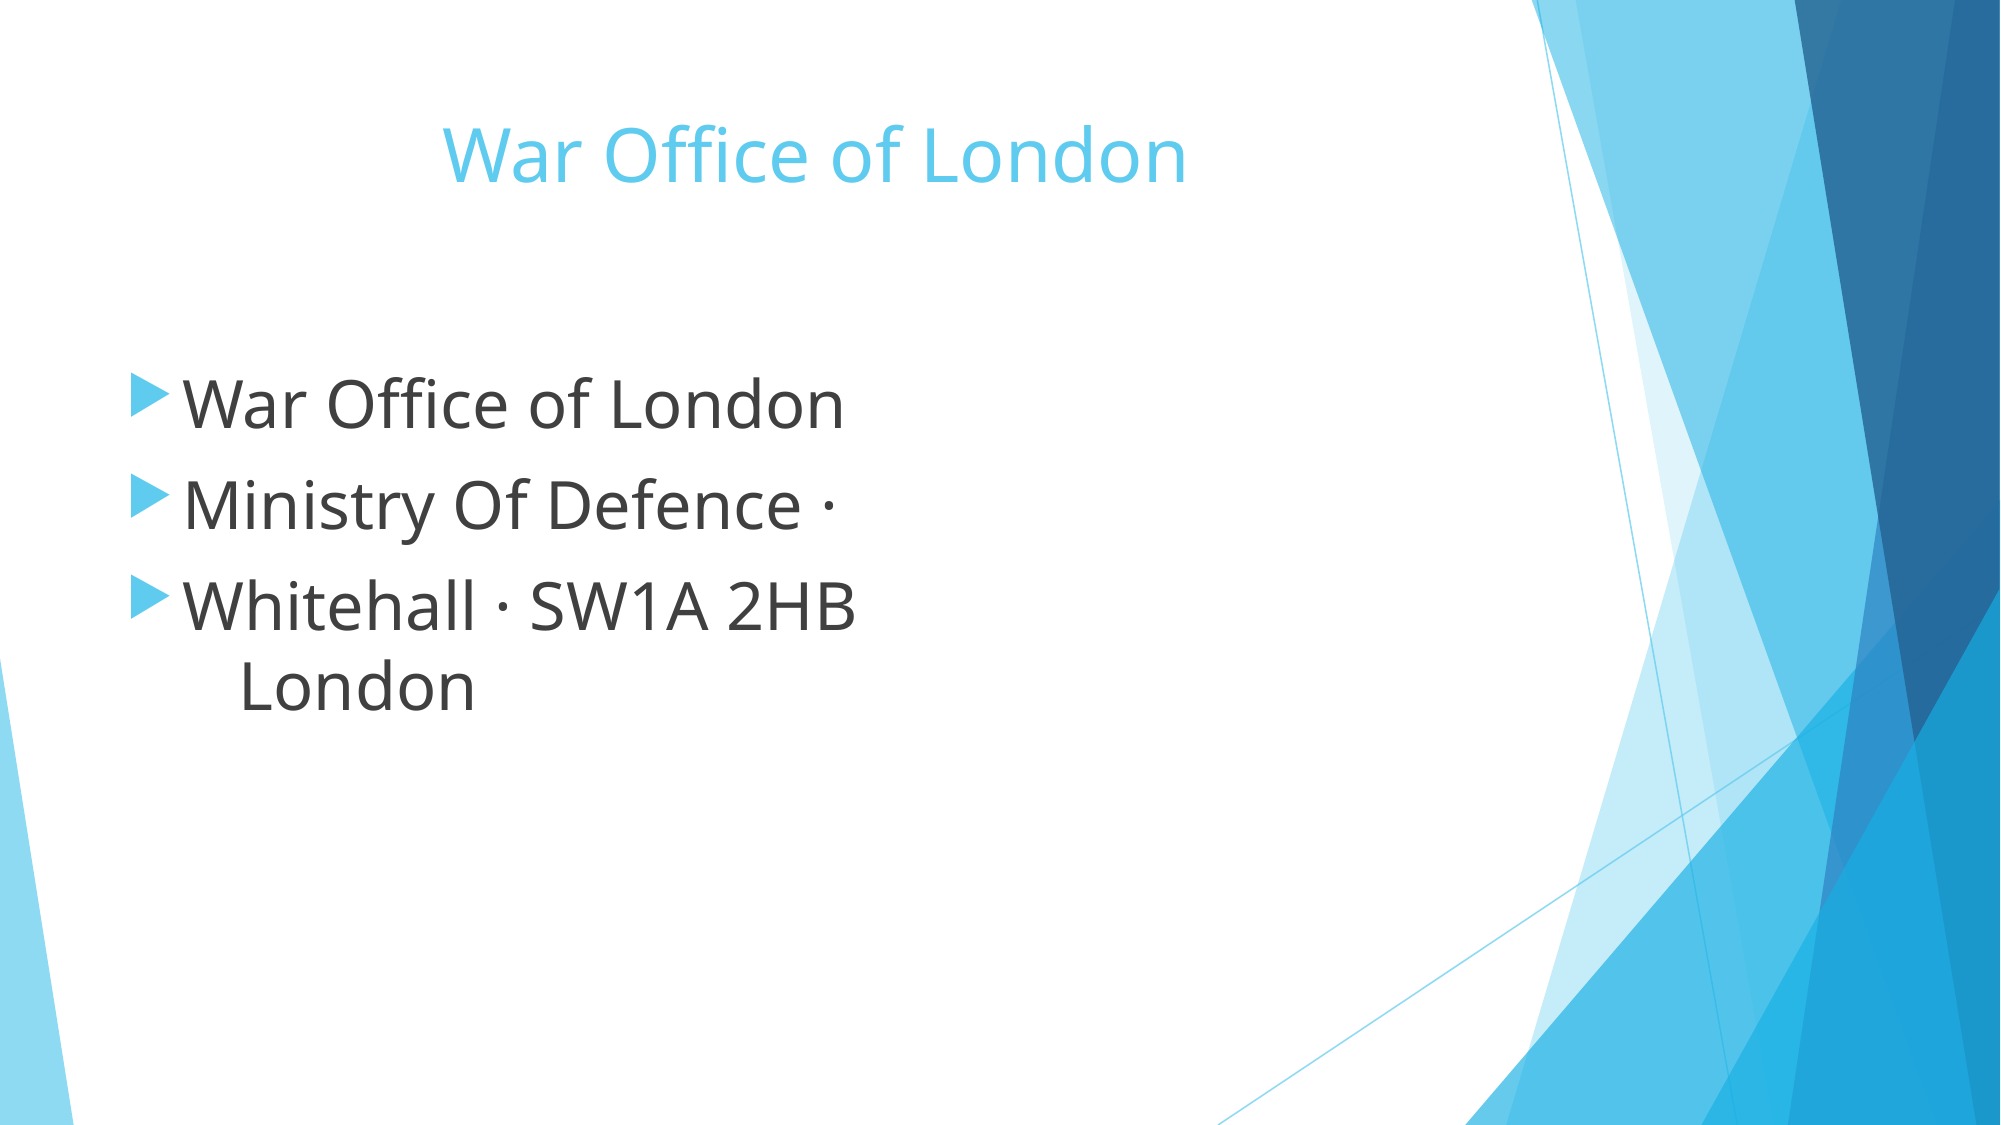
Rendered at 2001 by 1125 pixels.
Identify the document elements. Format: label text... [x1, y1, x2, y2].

list War Office of London Ministry Of Defence · Whitehall · SW1A 2HB London [111, 354, 1522, 992]
title War Office of London [111, 99, 1522, 317]
